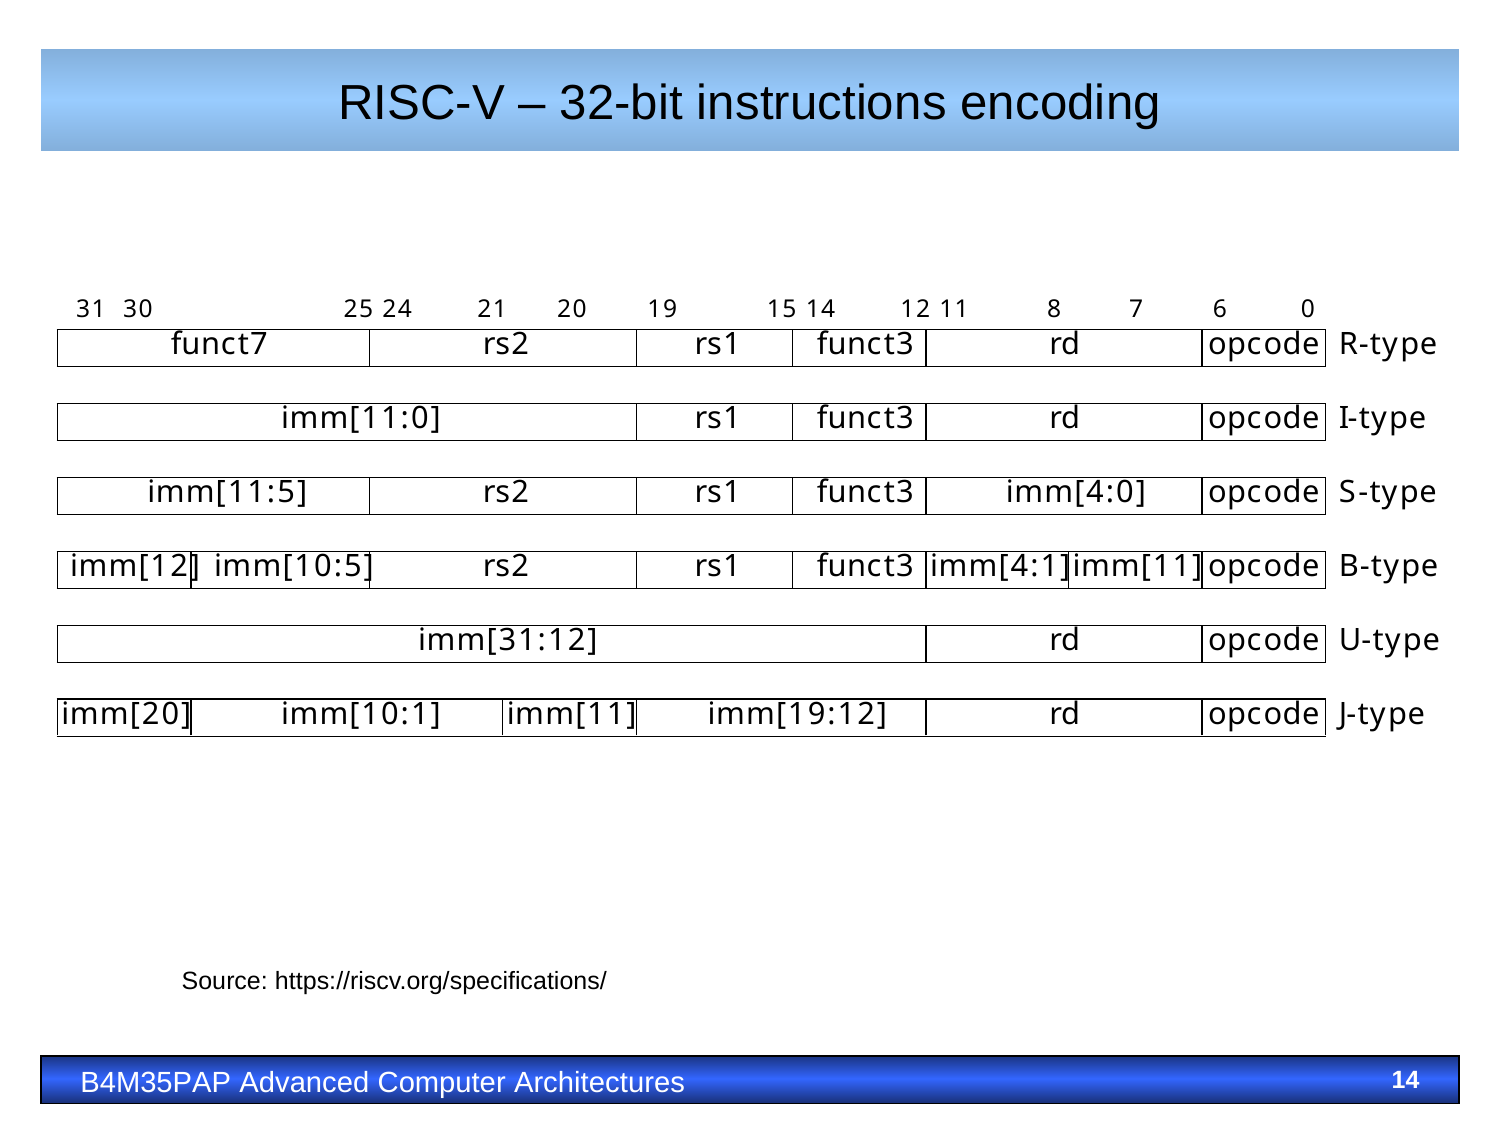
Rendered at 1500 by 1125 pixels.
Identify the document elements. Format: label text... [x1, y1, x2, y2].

chart [19, 273, 1446, 765]
title RISC-V – 32-bit instructions encoding [41, 49, 1459, 151]
text_box Source: https://riscv.org/specifications/ [166, 959, 623, 1002]
